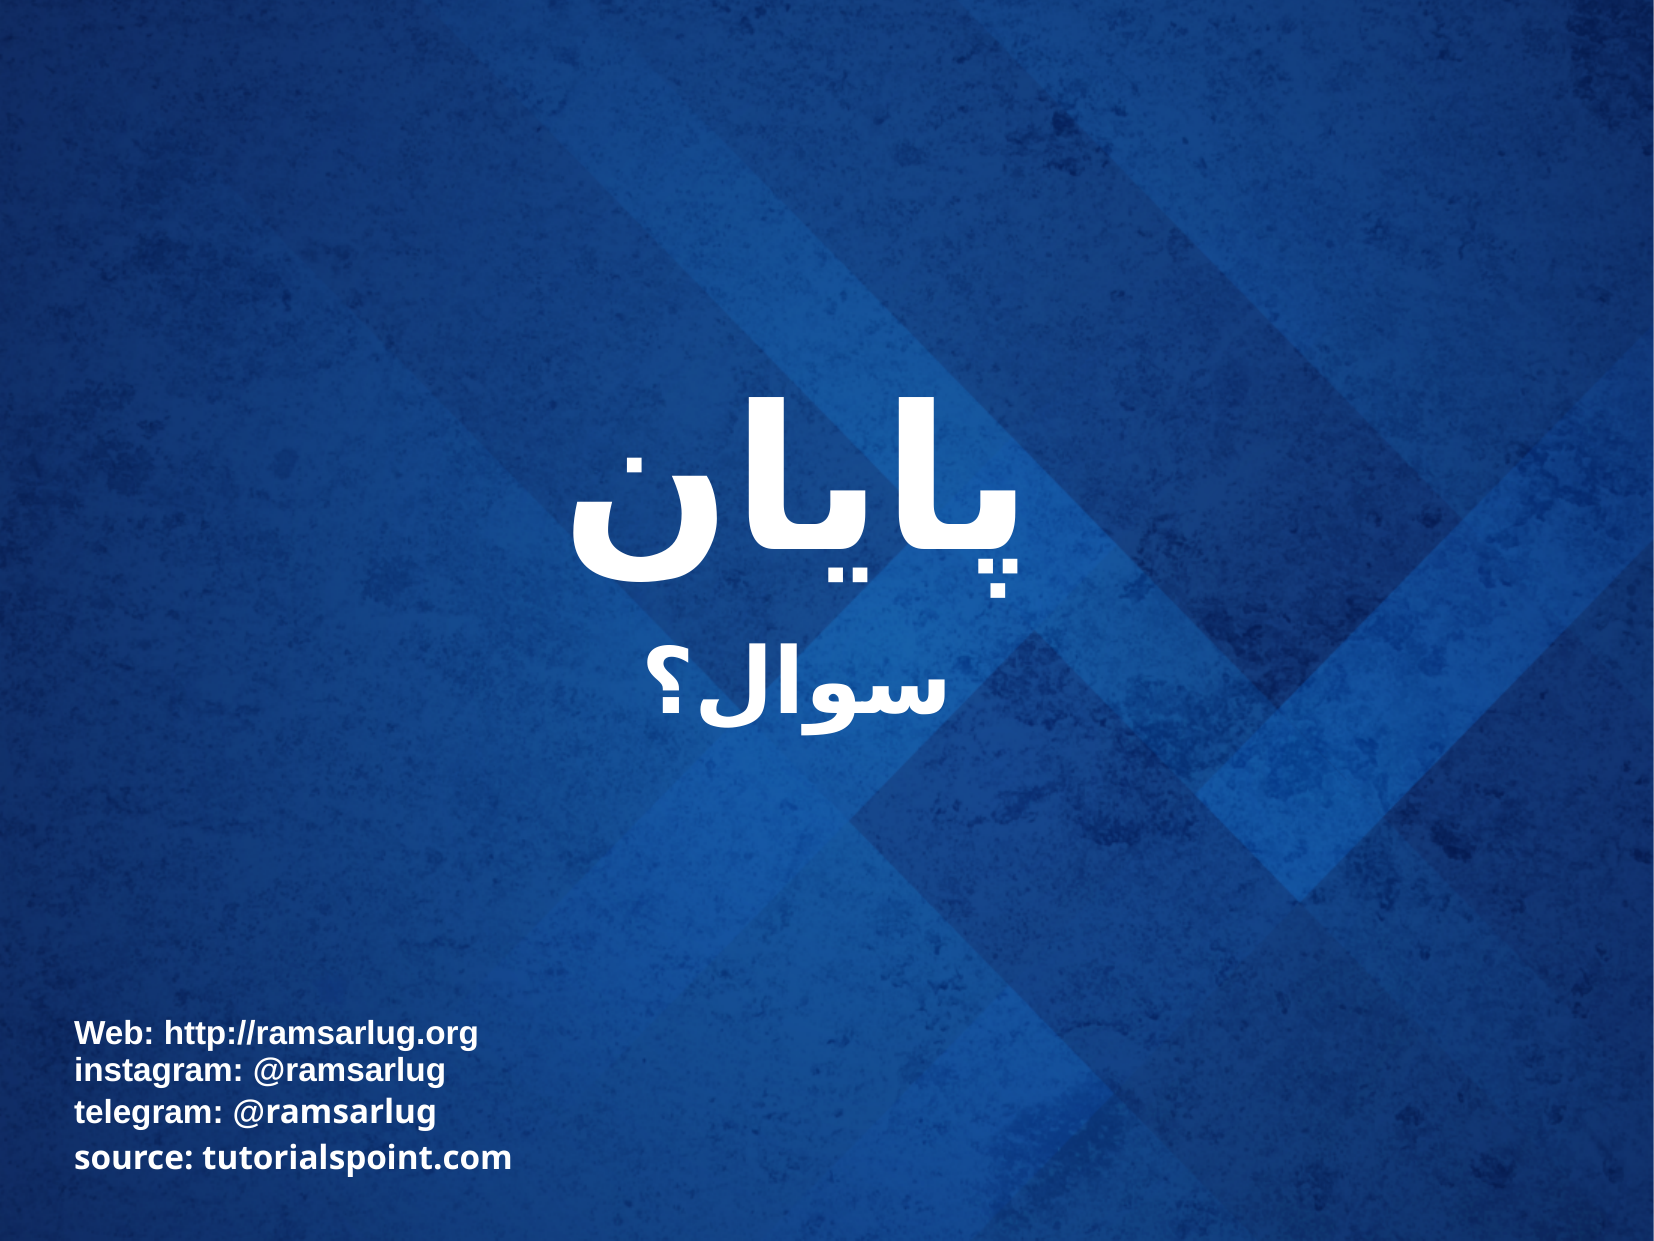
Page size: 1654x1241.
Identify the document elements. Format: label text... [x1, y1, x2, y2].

title Web: http://ramsarlug.org instagram: @ramsarlug telegram: @ramsarlug source: tutorialspoint.com [74, 1010, 1462, 1183]
picture [0, 0, 1654, 1241]
title پایان سوال؟ [200, 361, 1394, 760]
